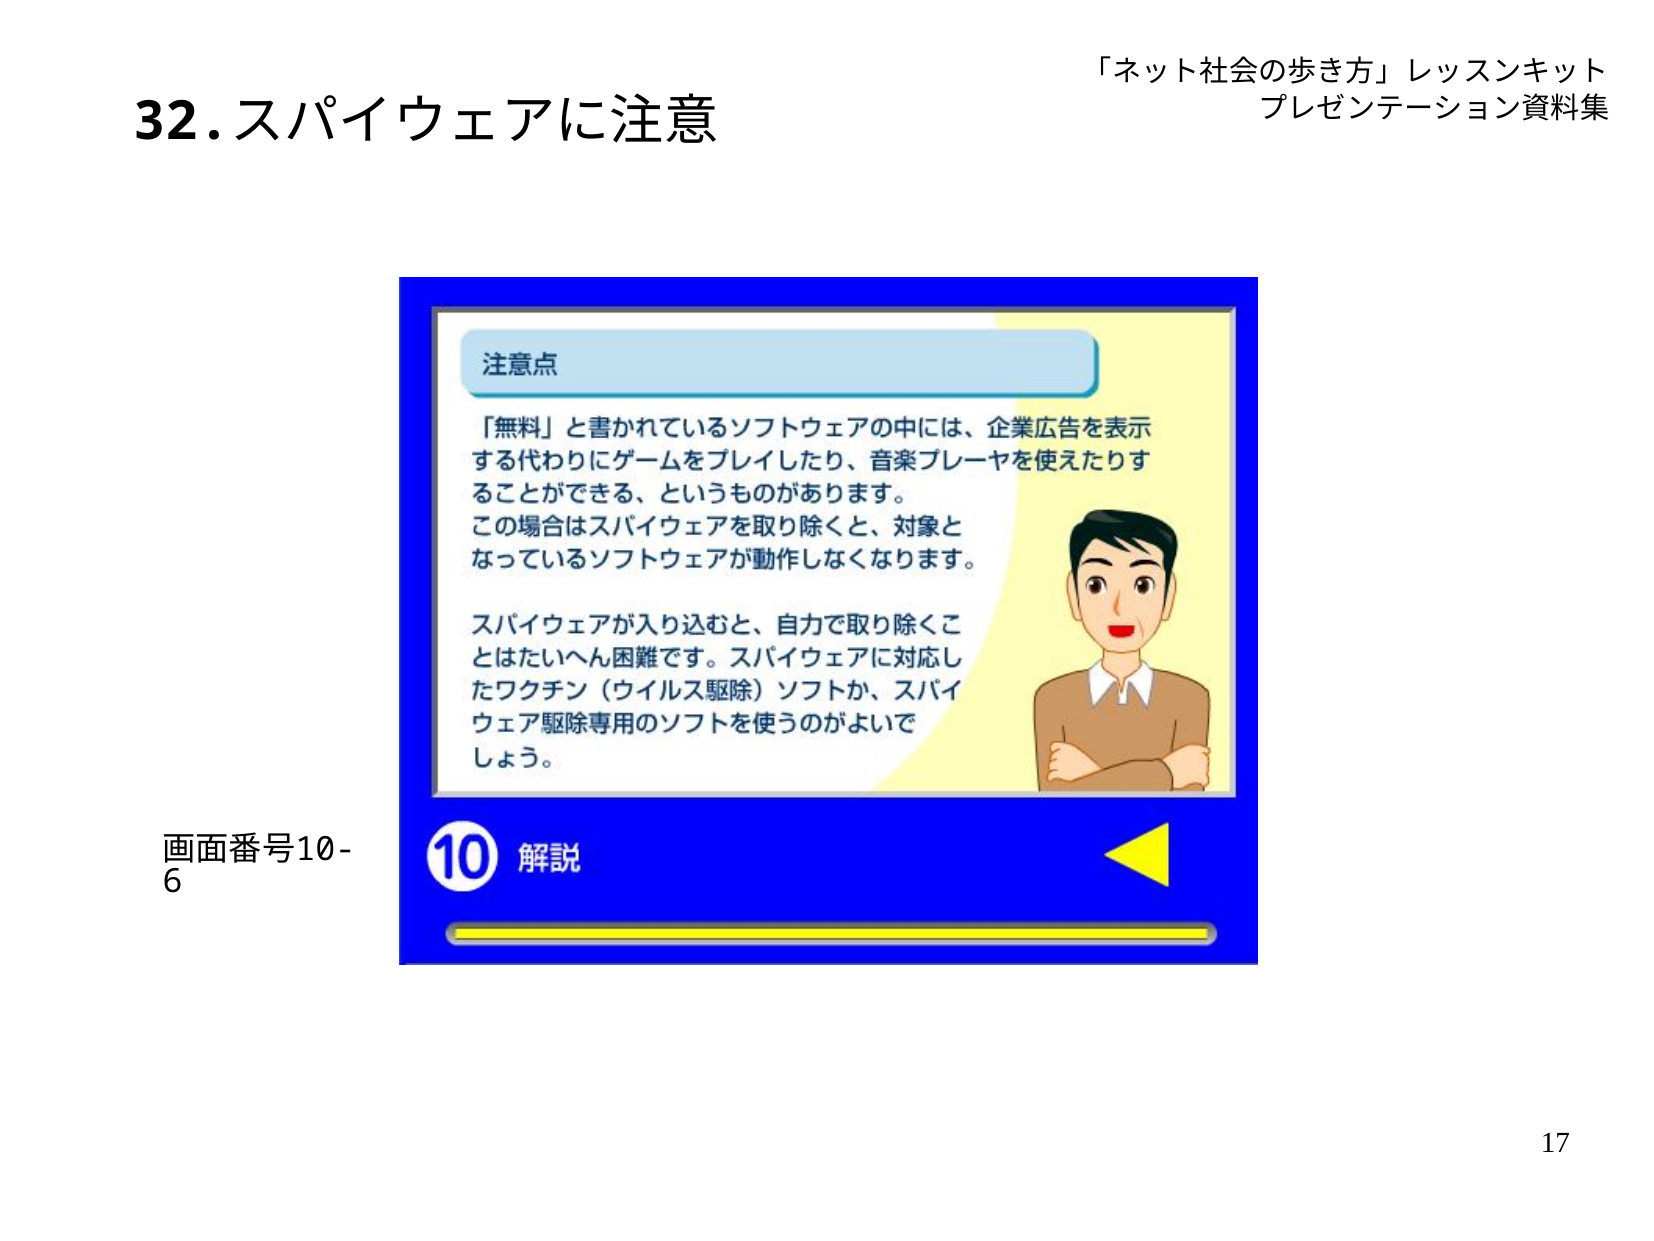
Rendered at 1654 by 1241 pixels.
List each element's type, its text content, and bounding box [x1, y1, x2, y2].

text_box 画面番号10-6 [147, 826, 384, 907]
text_box 「ネット社会の歩き方」レッスンキット プレゼンテーション資料集 [1062, 44, 1625, 134]
text_box 32.スパイウェアに注意 [118, 88, 1093, 158]
picture [399, 277, 1258, 965]
